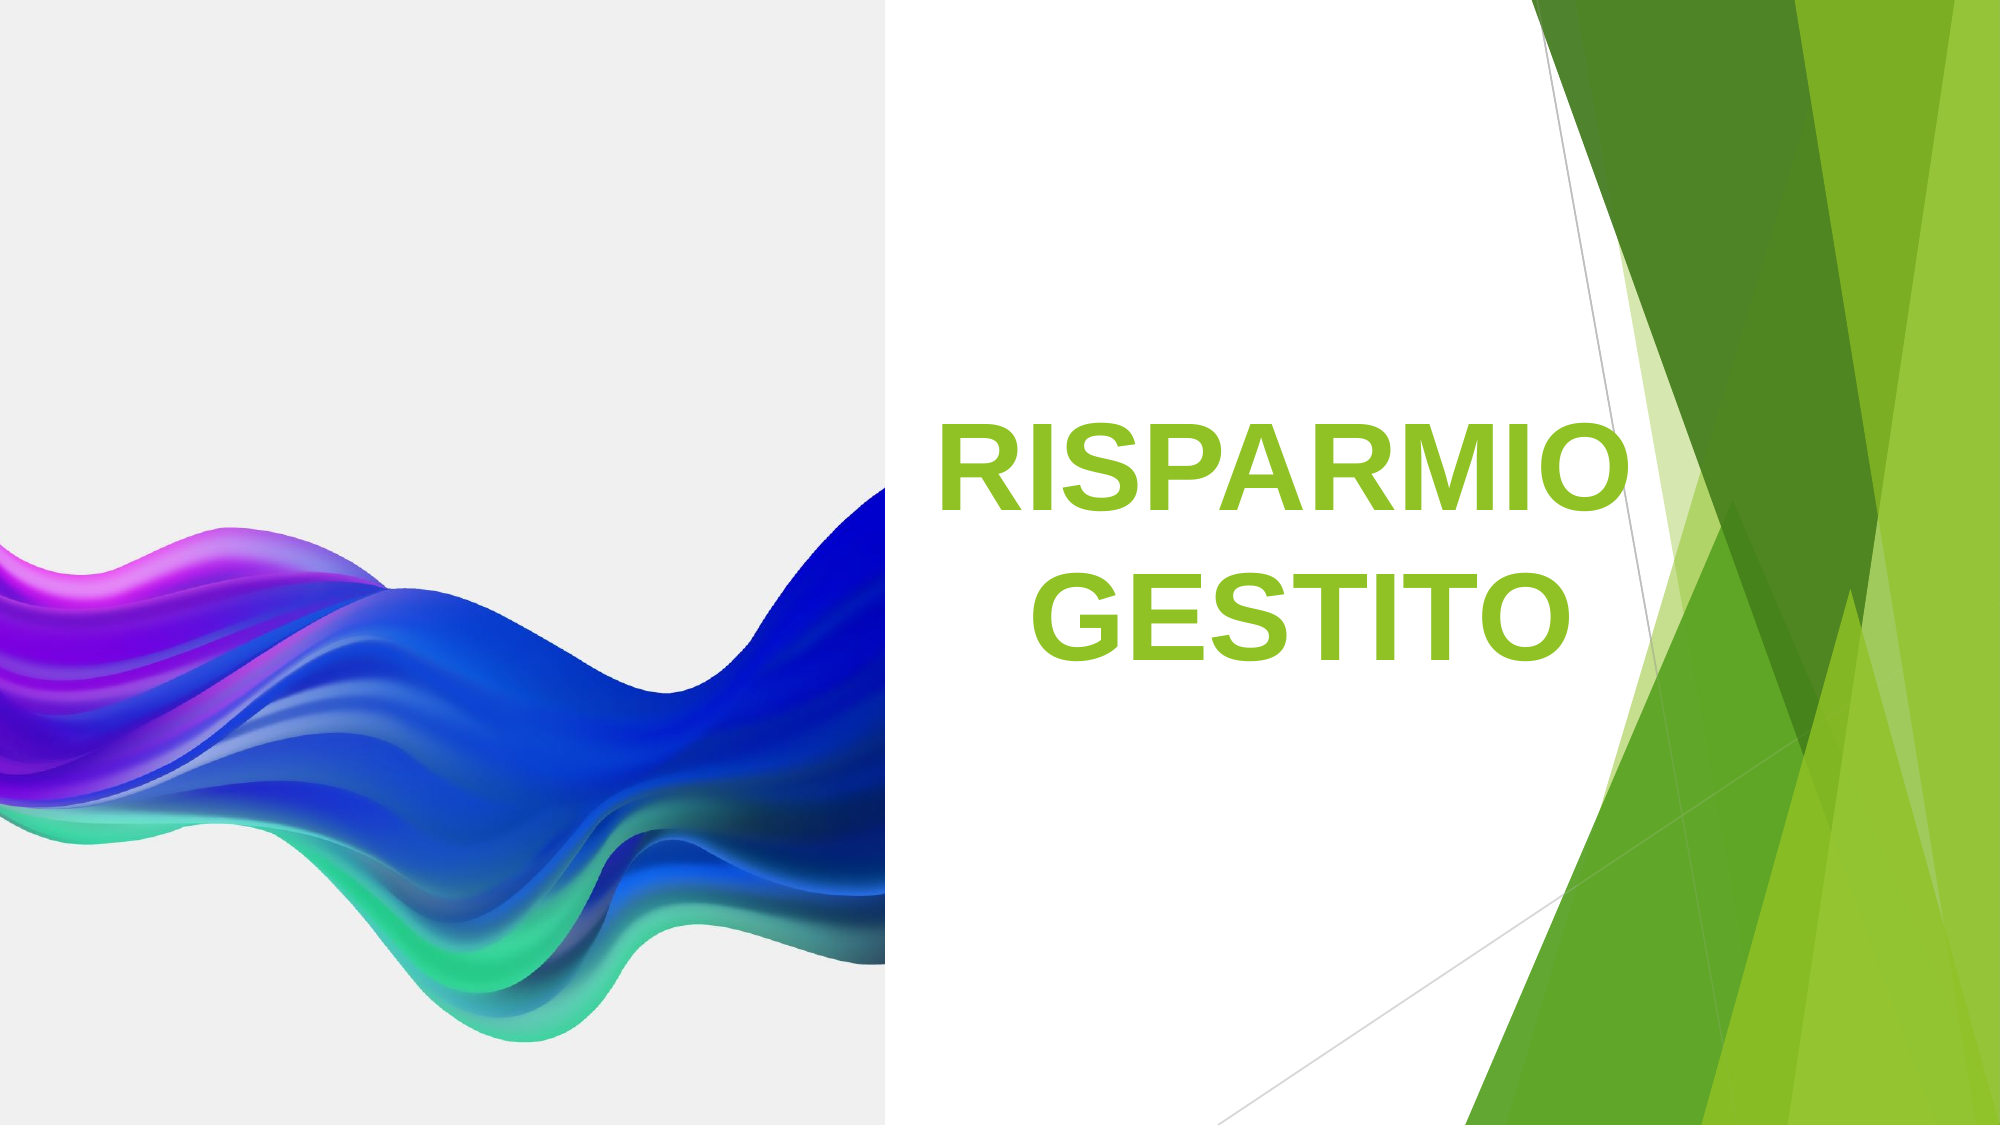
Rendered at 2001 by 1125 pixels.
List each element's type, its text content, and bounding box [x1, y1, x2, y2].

picture [0, 0, 885, 1125]
subtitle RISPARMIO GESTITO [902, 377, 1701, 702]
